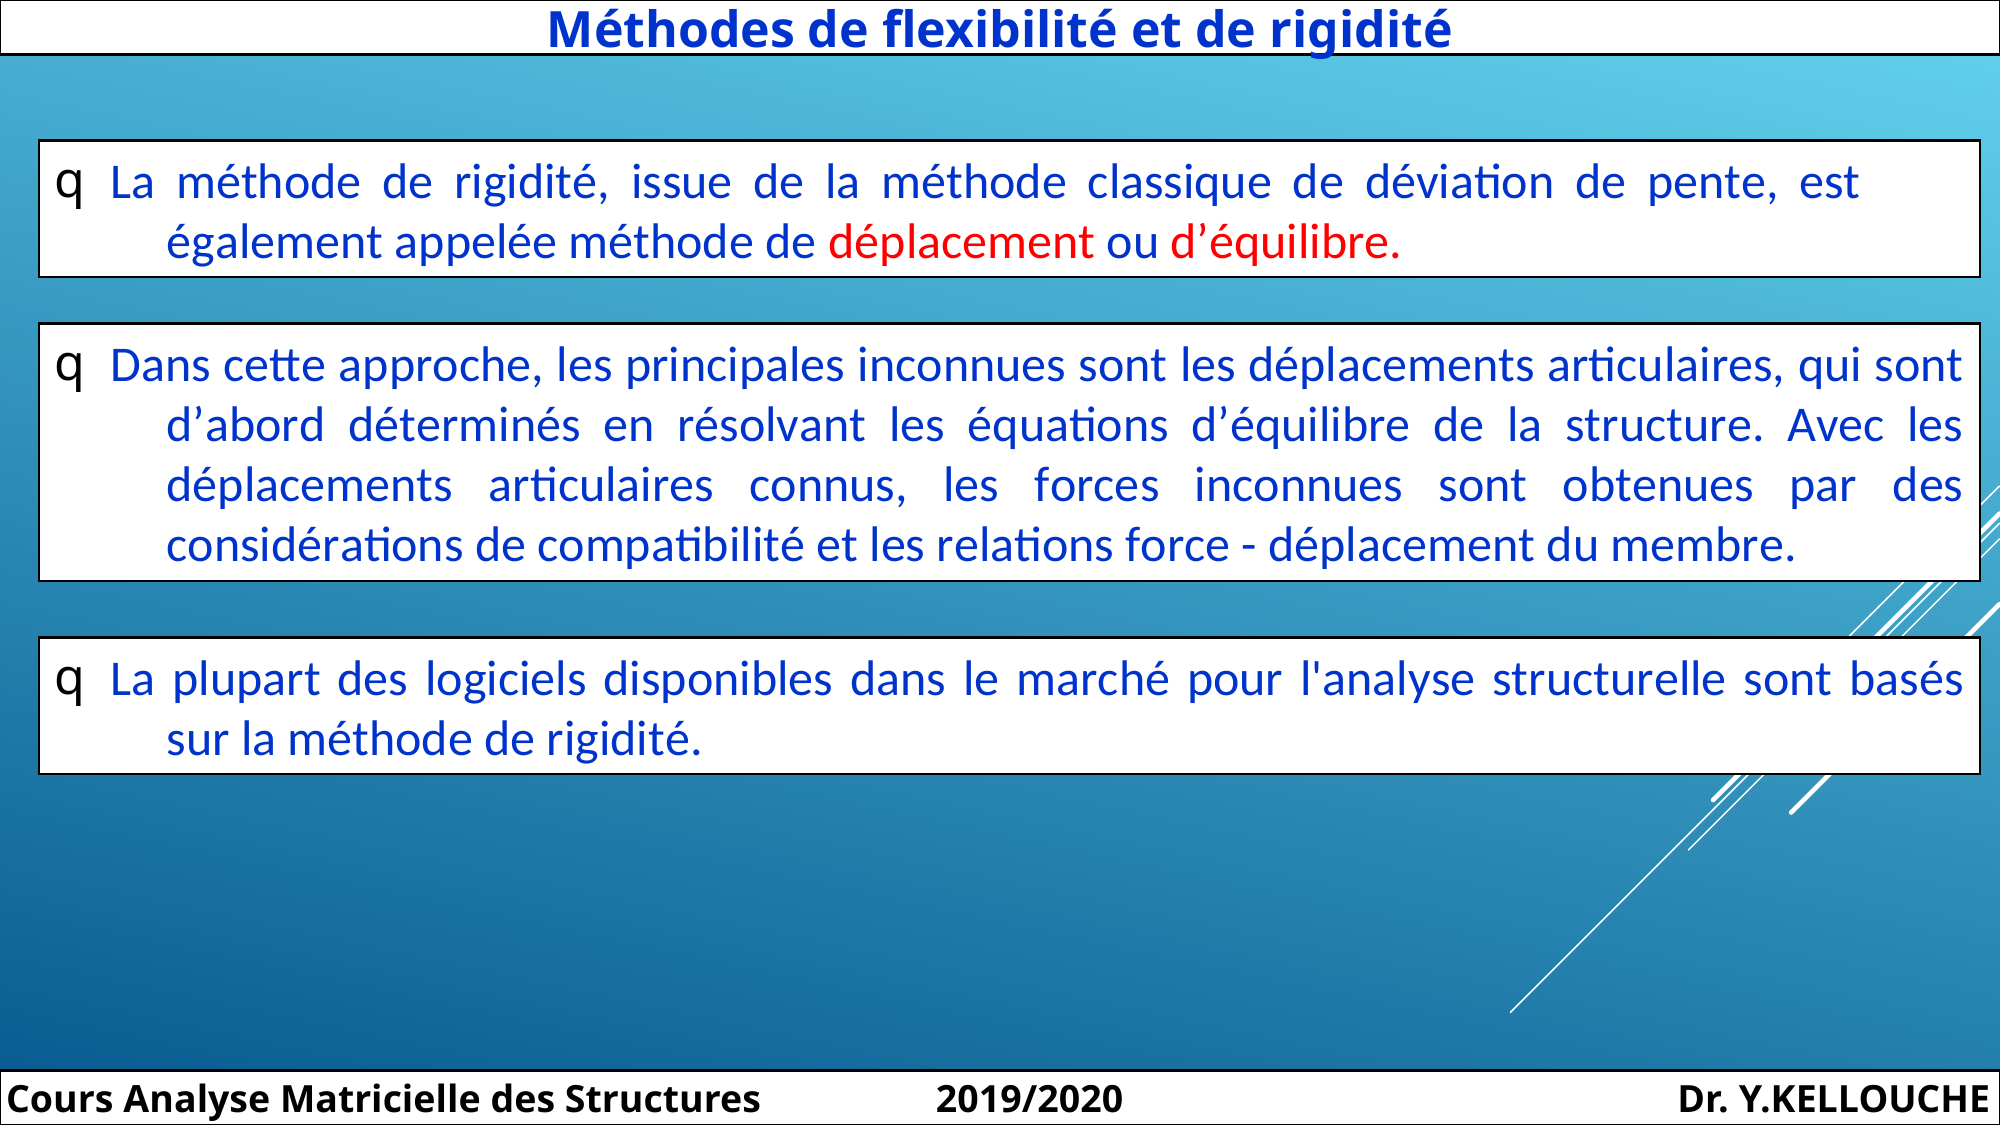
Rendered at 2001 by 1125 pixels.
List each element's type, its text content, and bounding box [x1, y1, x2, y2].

text_box La méthode de rigidité, issue de la méthode classique de déviation de pente, est également appelée méthode de déplacement ou d’équilibre. [39, 140, 1981, 278]
text_box Cours Analyse Matricielle des Structures 2019/2020 Dr. Y.KELLOUCHE [0, 1070, 2000, 1125]
text_box Méthodes de flexibilité et de rigidité [0, 0, 2000, 55]
text_box La plupart des logiciels disponibles dans le marché pour l'analyse structurelle sont basés sur la méthode de rigidité. [39, 637, 1981, 774]
text_box Dans cette approche, les principales inconnues sont les déplacements articulaires, qui sont d’abord déterminés en résolvant les équations d’équilibre de la structure. Avec les déplacements articulaires connus, les forces inconnues sont obtenues par des considérations de compatibilité et les relations force - déplacement du membre. [39, 323, 1981, 582]
